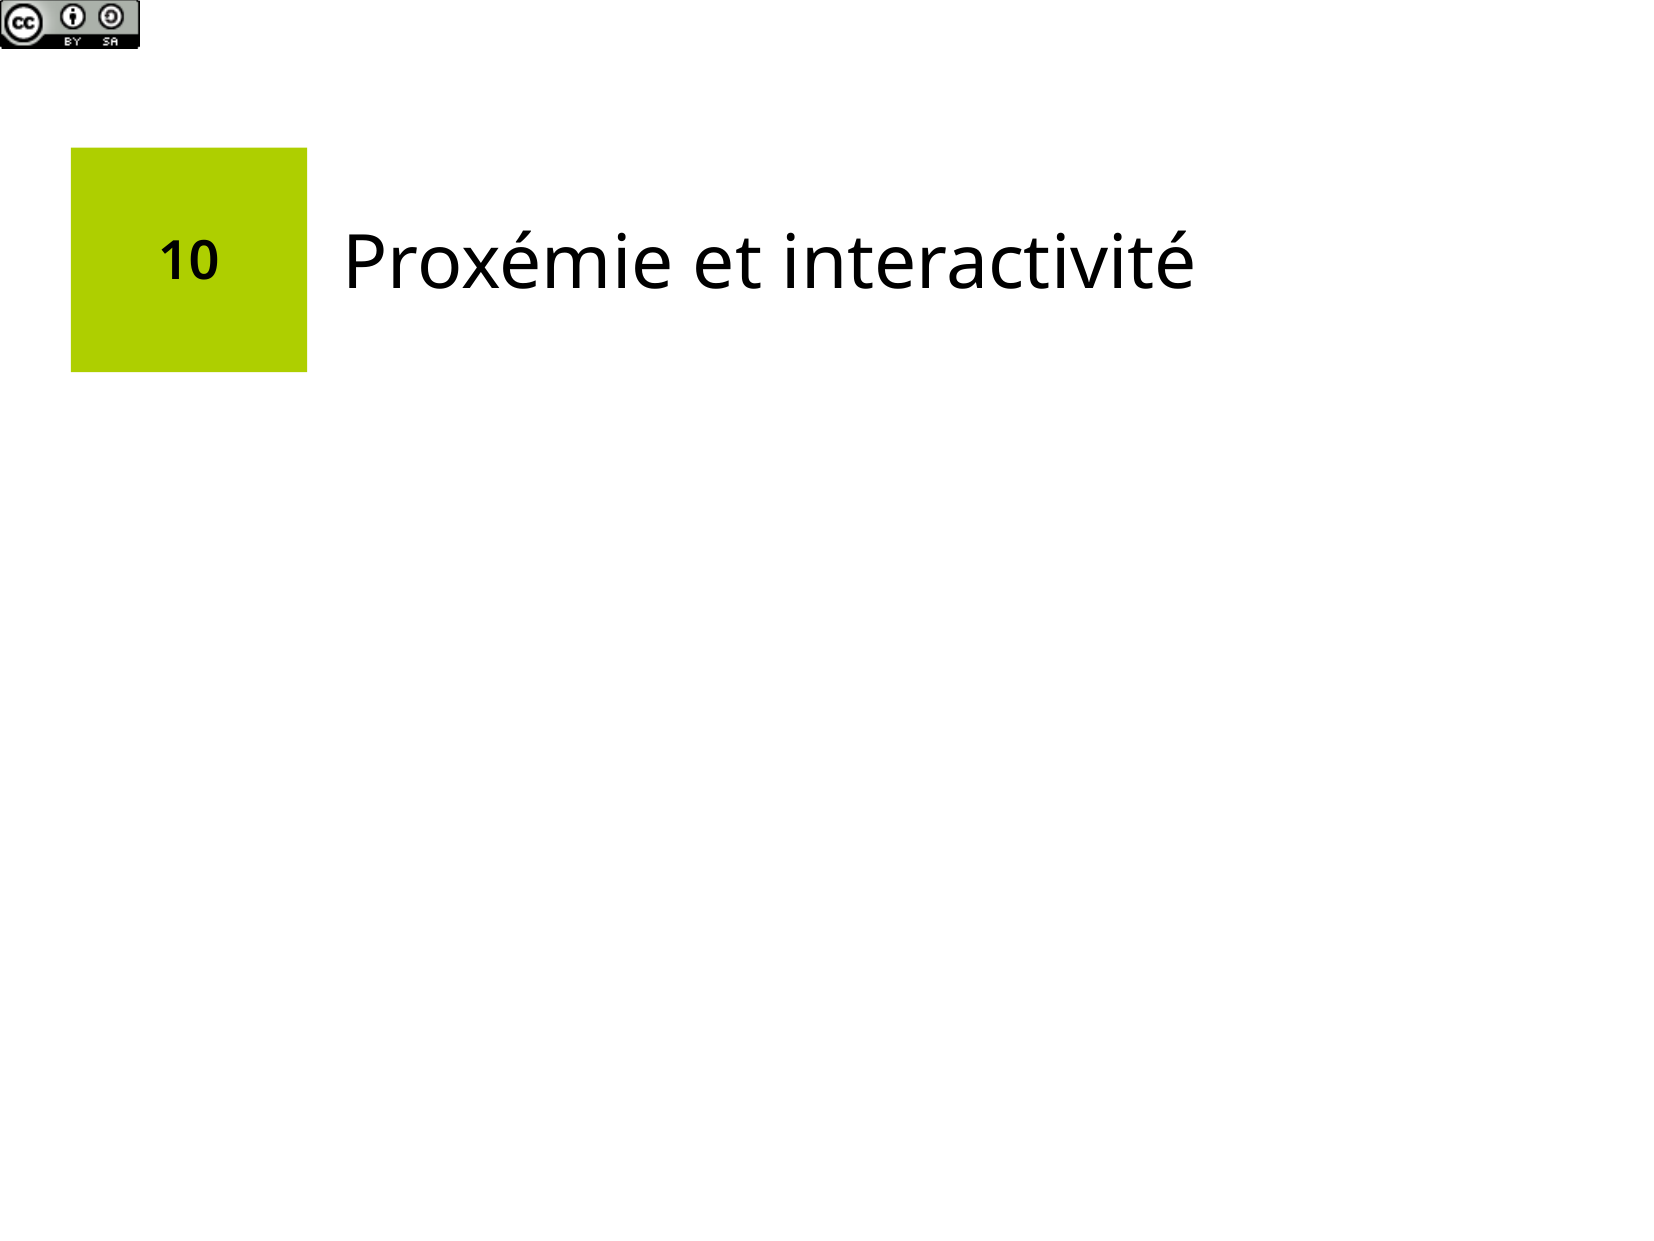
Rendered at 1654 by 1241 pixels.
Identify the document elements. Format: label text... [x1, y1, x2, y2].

picture [0, 0, 140, 49]
title Proxémie et interactivité [342, 59, 1571, 461]
